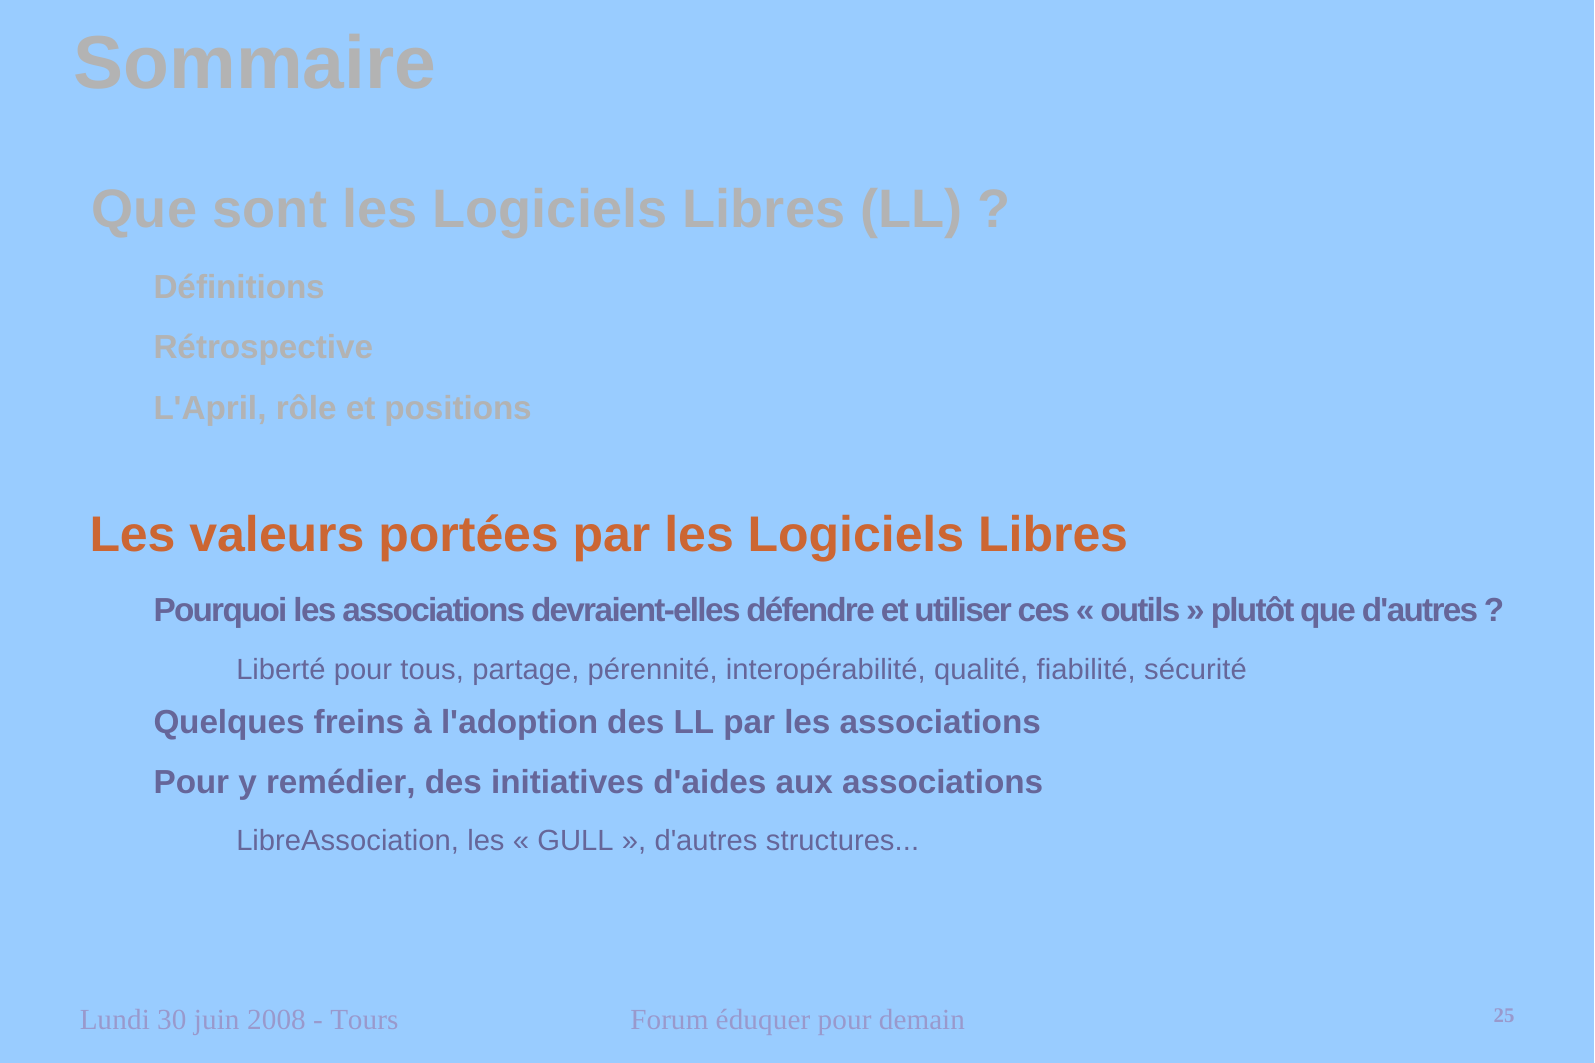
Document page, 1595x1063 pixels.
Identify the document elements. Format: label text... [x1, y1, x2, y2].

title Sommaire [74, 7, 1510, 119]
list Que sont les Logiciels Libres (LL) ? Définitions Rétrospective L'April, rôle et positions Les valeurs portées par les Logiciels Libres Pourquoi les associations devraient-elles défendre et utiliser ces « outils » plutôt que d'autres ? Liberté pour tous, partage, pérennité, interopérabilité, qualité, fiabilité, sécurité Quelques freins à l'adoption des LL par les associations Pour y remédier, des initiatives d'aides aux associations LibreAssociation, les « GULL », d'autres structures... [59, 178, 1565, 880]
